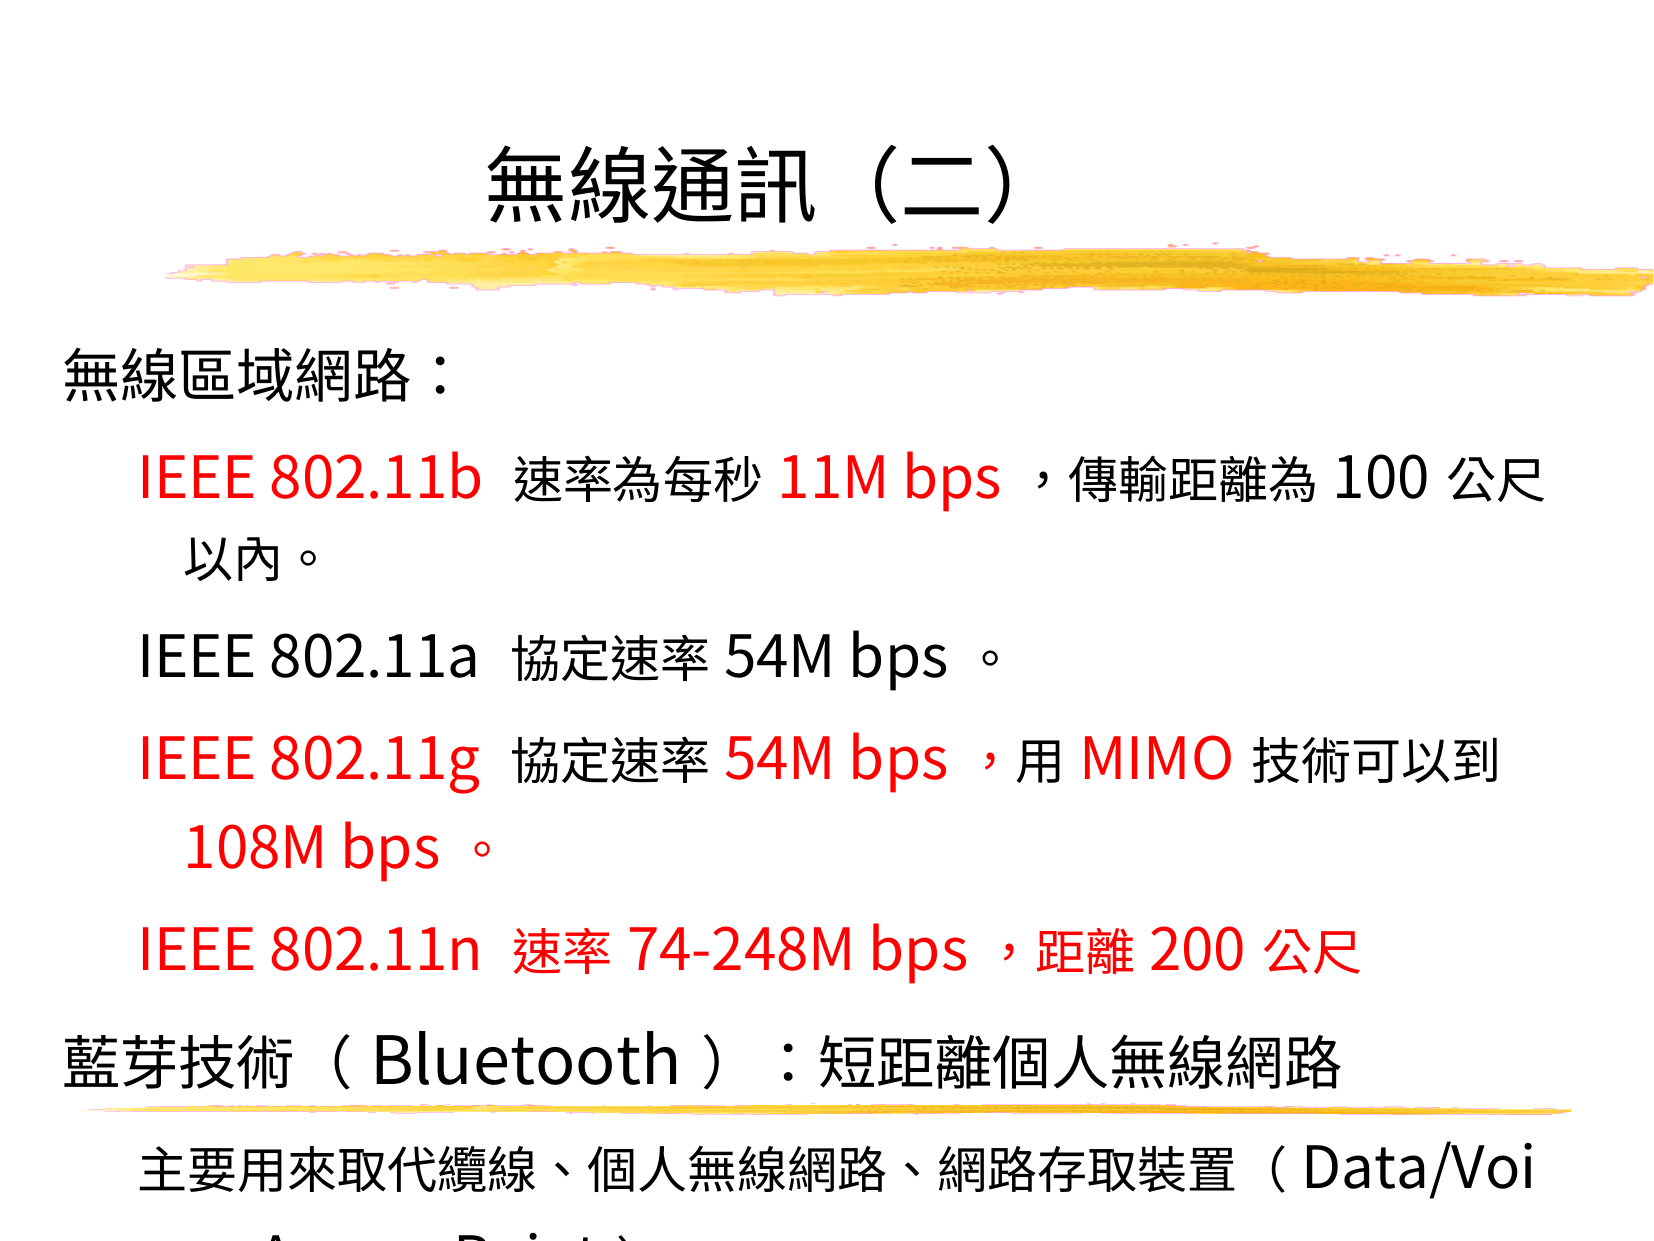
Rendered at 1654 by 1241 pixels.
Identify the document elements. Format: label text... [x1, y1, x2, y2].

title 無線通訊（二） [73, 25, 1479, 249]
list 無線區域網路： IEEE 802.11b 速率為每秒11M bps，傳輸距離為100公尺以內。 IEEE 802.11a 協定速率54M bps。 IEEE 802.11g 協定速率54M bps，用MIMO技術可以到 108M bps。 IEEE 802.11n 速率74-248M bps，距離200公尺 藍芽技術（Bluetooth）：短距離個人無線網路 主要用來取代纜線、個人無線網路、網路存取裝置（Data/Voice Access Point） [47, 316, 1572, 1115]
picture [165, 237, 1654, 308]
